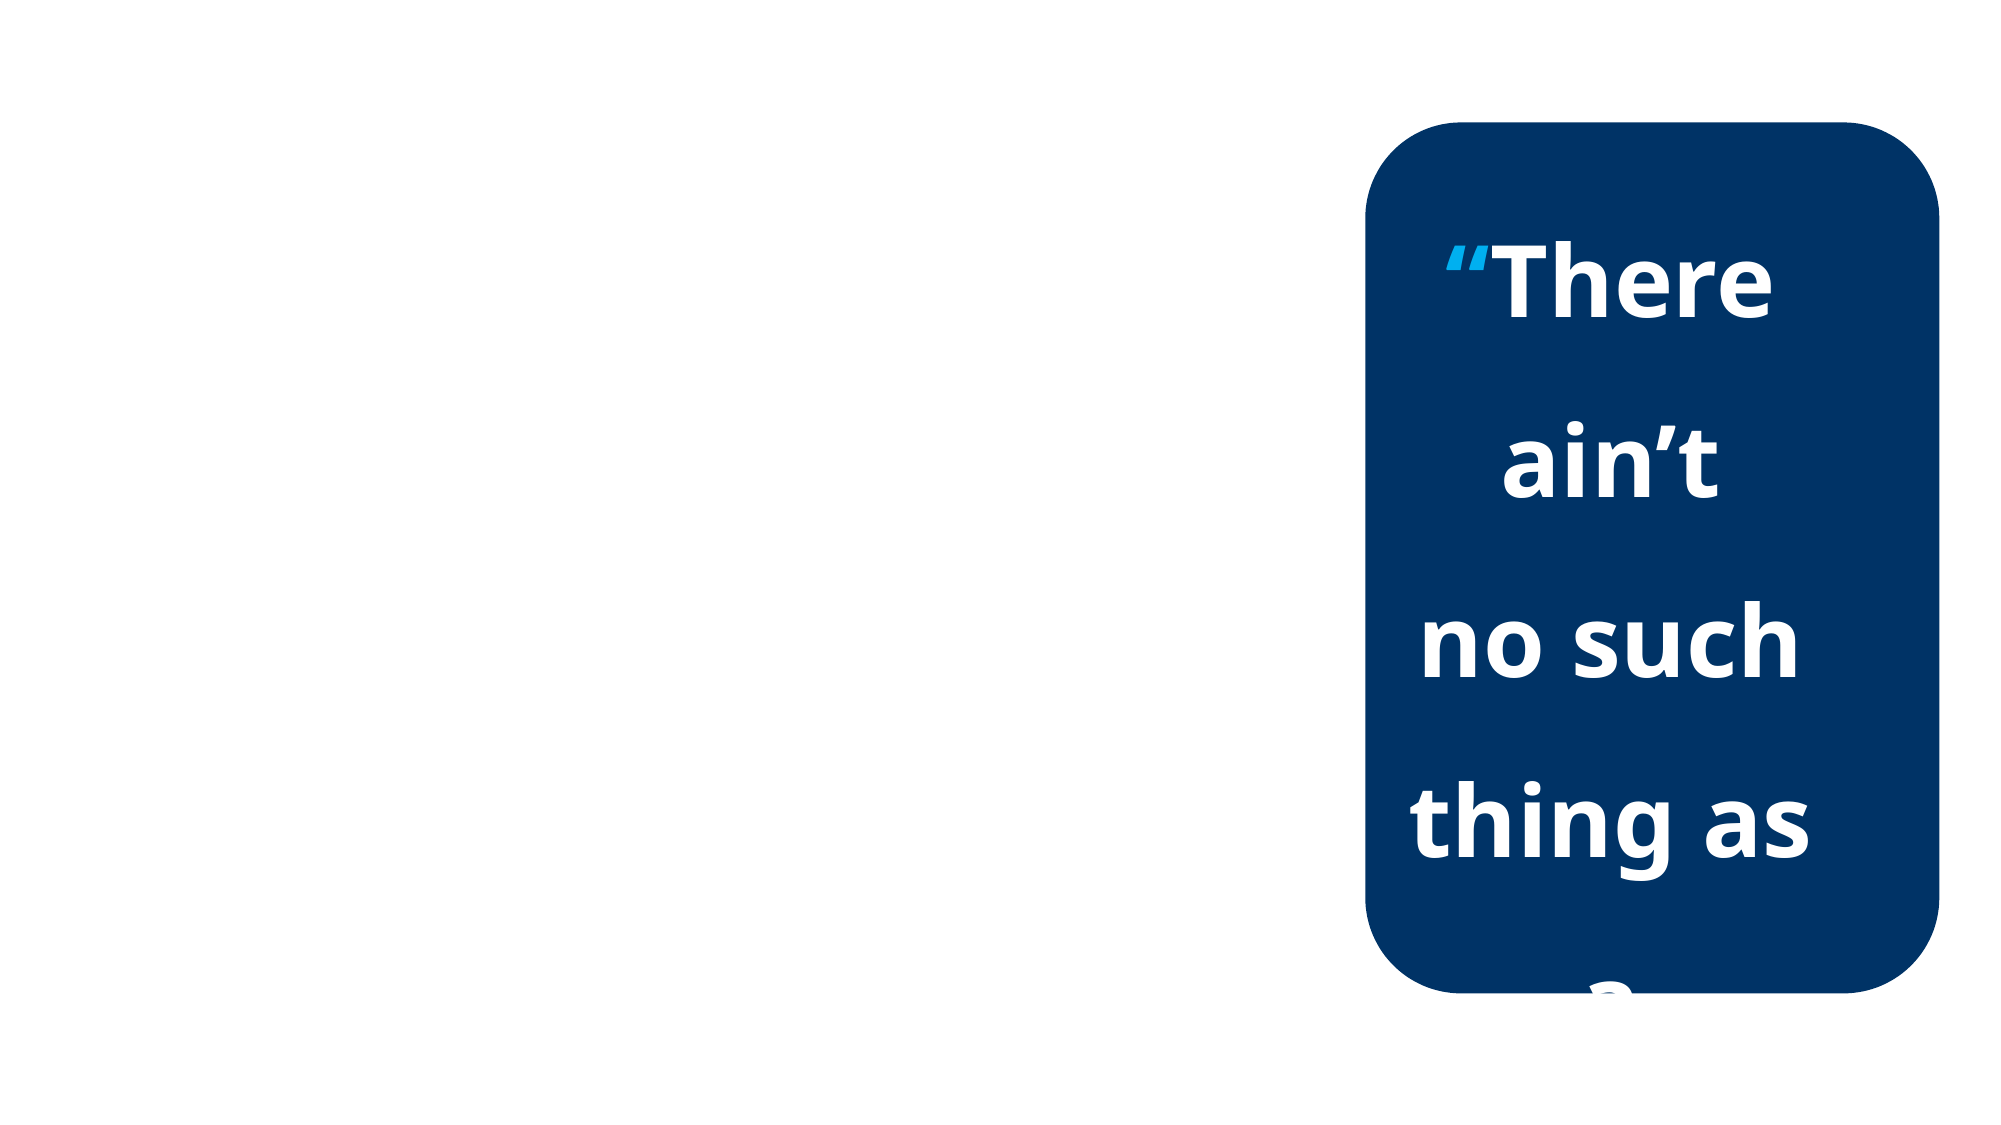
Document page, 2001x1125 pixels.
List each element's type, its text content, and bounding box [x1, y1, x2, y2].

text_box “There ain’t no such thing as a free lunch” [1365, 122, 1940, 994]
